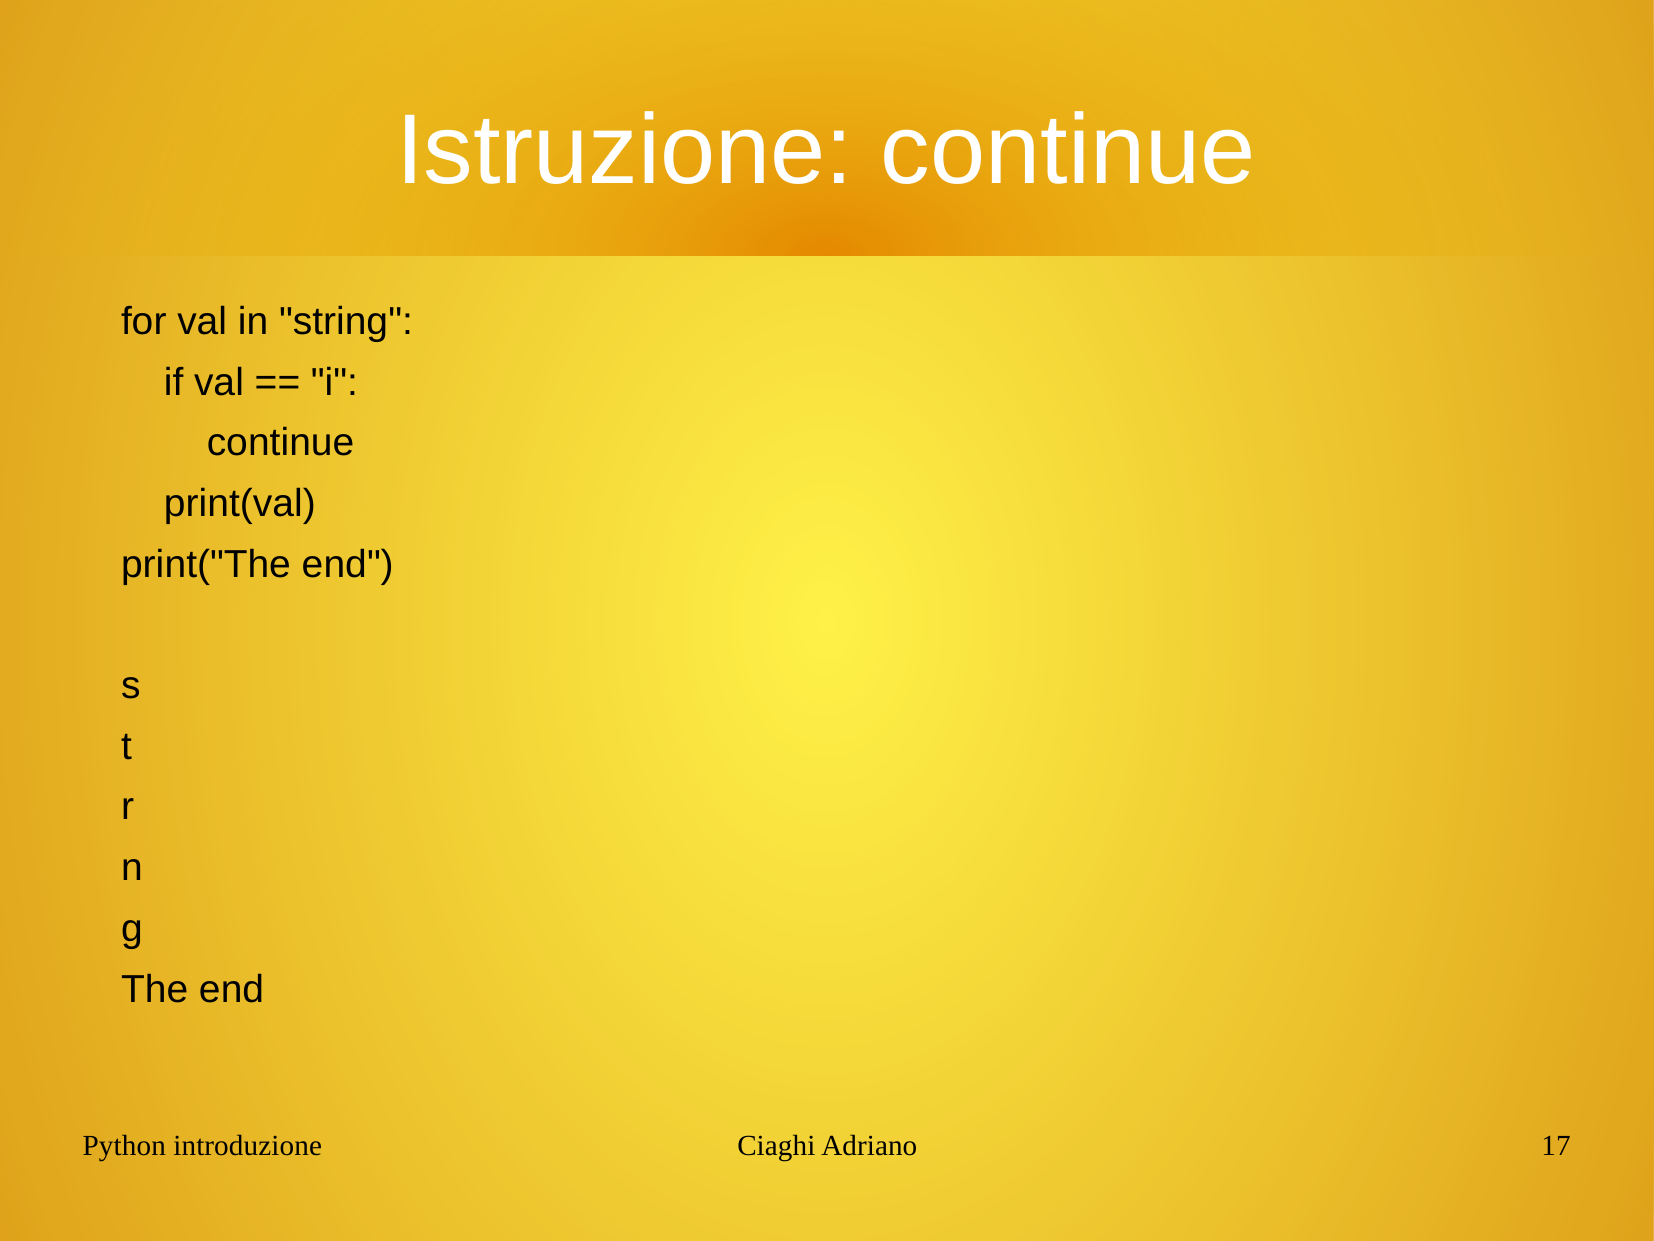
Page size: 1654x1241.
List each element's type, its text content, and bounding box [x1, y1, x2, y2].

list for val in "string": if val == "i": continue print(val) print("The end") s t r n g The end [82, 299, 1571, 1019]
title Istruzione: continue [82, 47, 1571, 252]
